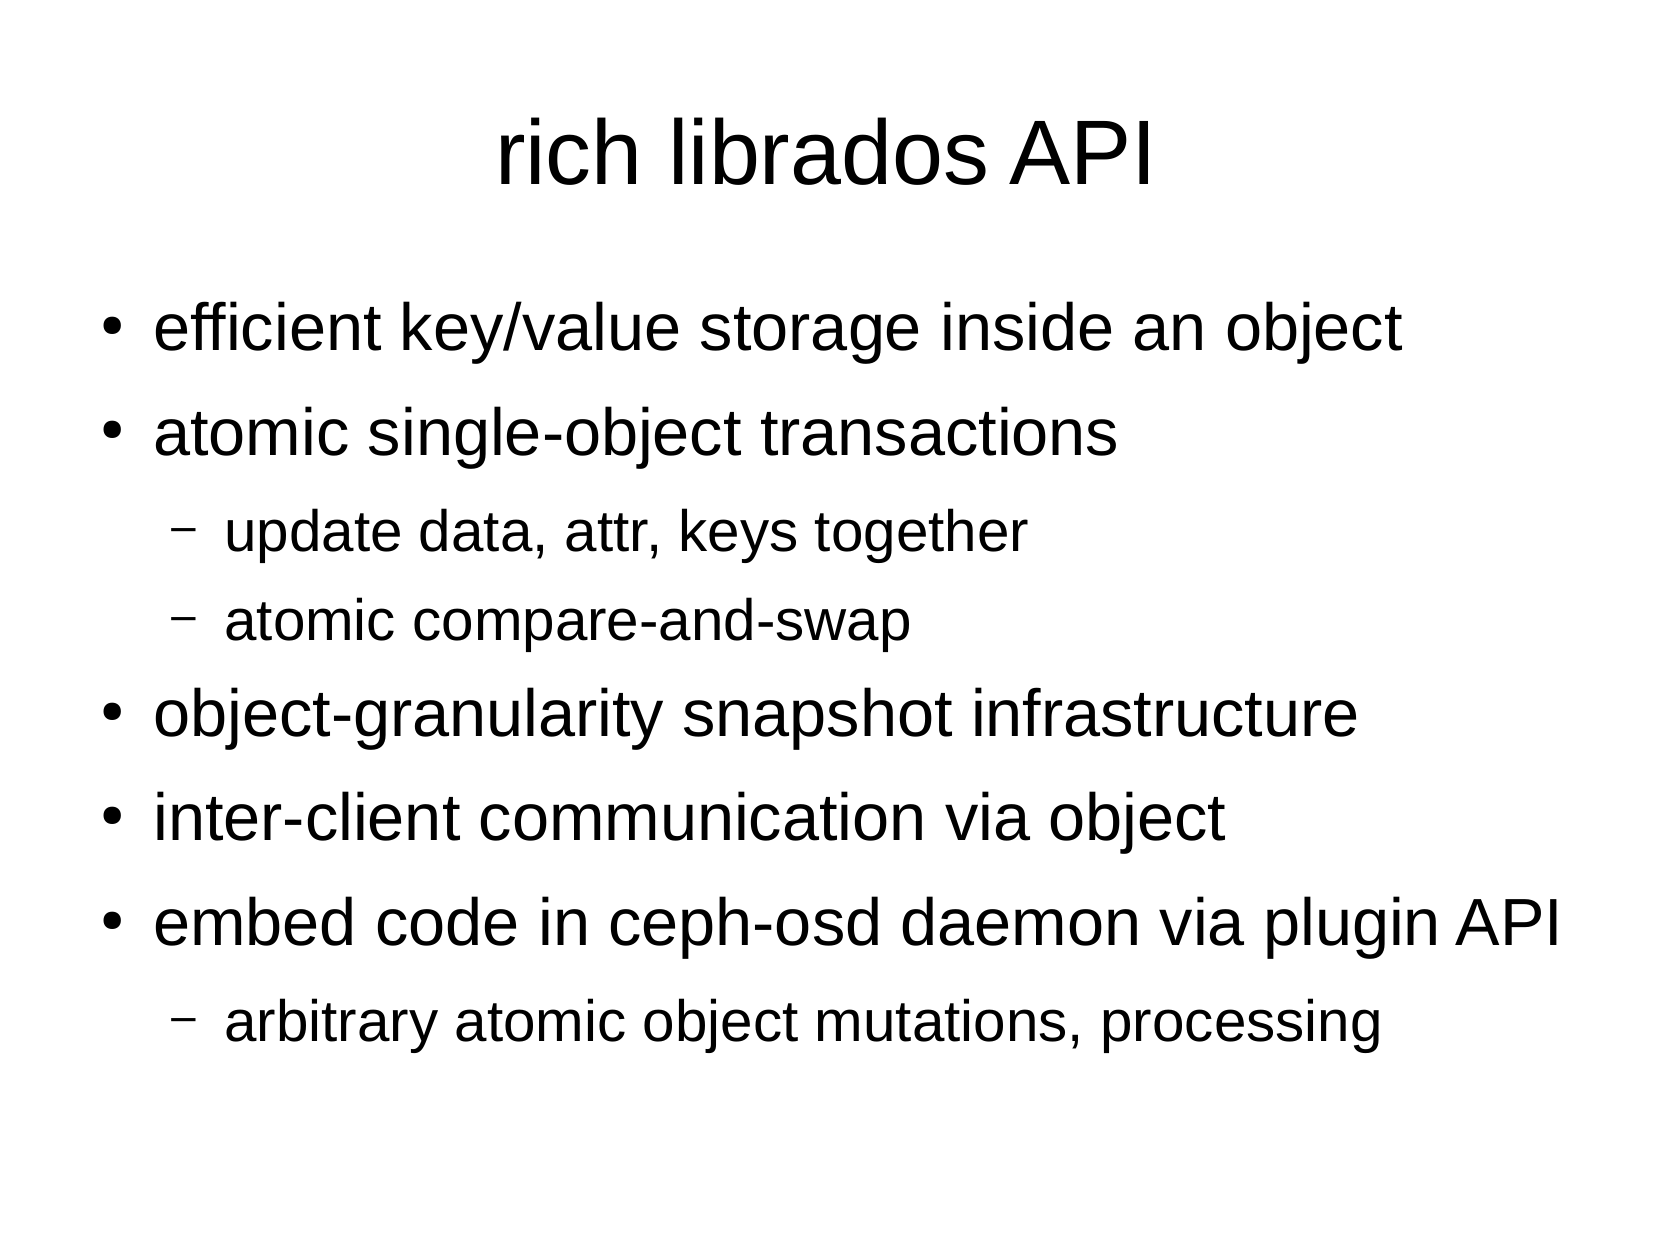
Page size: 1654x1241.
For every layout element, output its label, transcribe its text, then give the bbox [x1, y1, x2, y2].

list efficient key/value storage inside an object atomic single-object transactions update data, attr, keys together atomic compare-and-swap object-granularity snapshot infrastructure inter-client communication via object embed code in ceph-osd daemon via plugin API arbitrary atomic object mutations, processing [82, 290, 1571, 1010]
title rich librados API [82, 49, 1571, 257]
